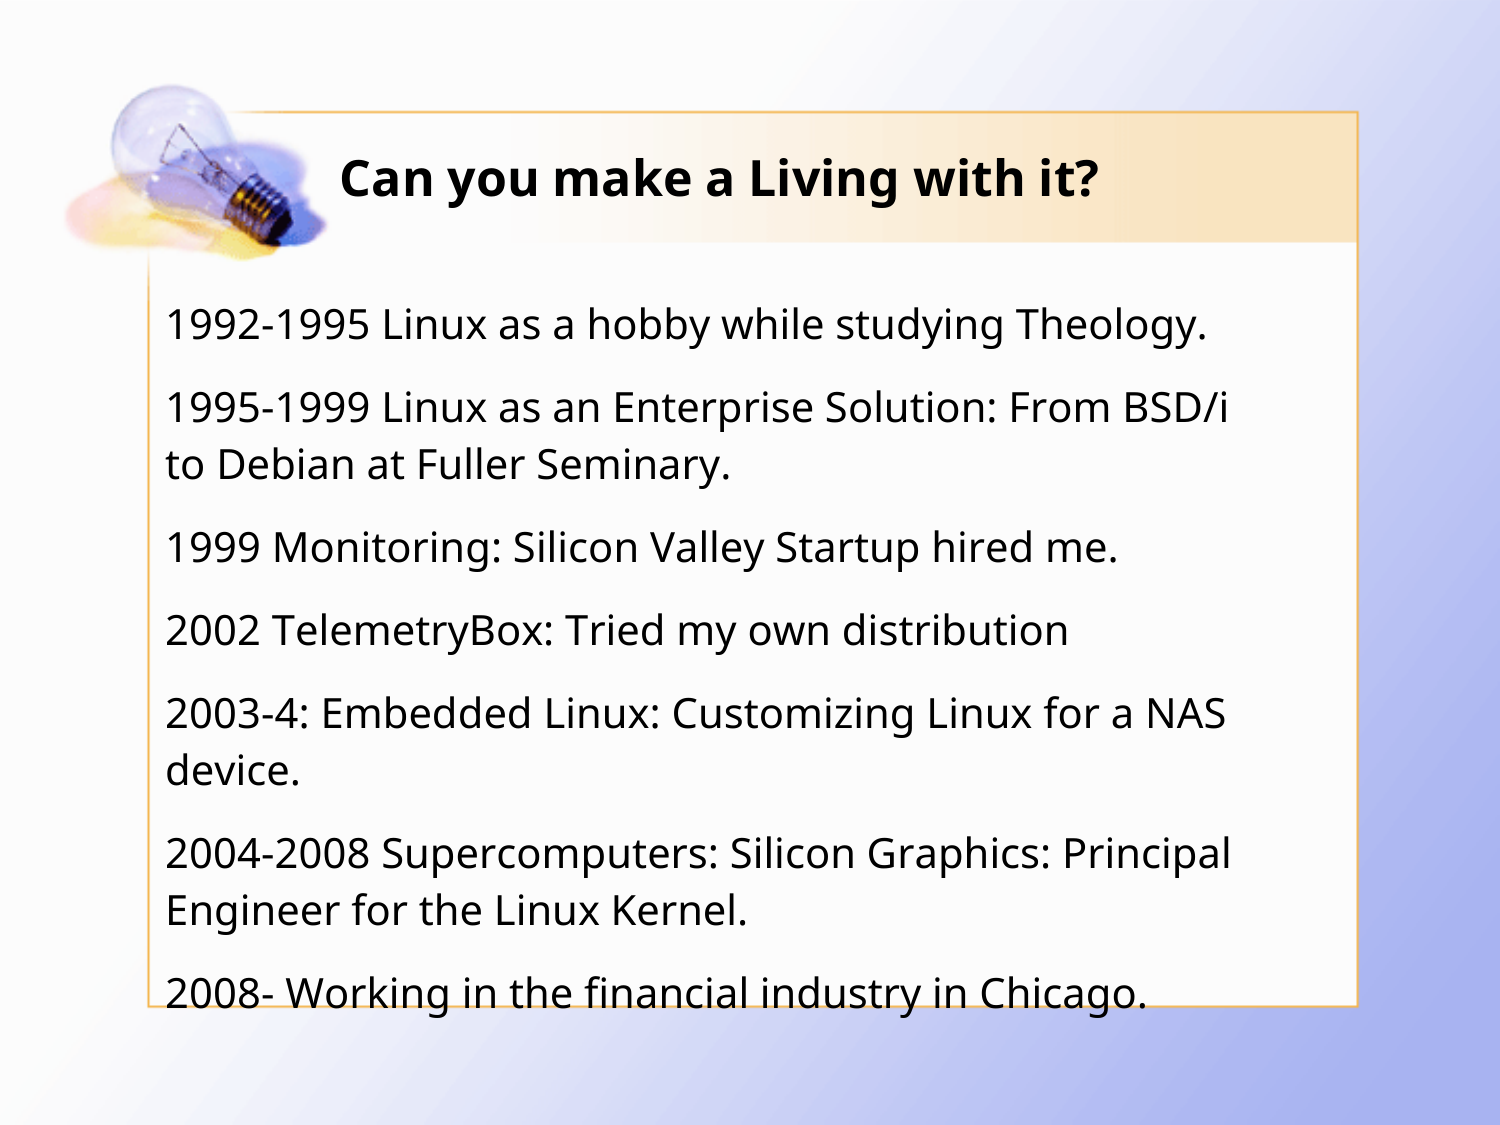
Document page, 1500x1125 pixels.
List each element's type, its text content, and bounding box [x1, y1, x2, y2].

title Can you make a Living with it? [324, 134, 1275, 222]
picture [0, 0, 1500, 1125]
list 1992-1995 Linux as a hobby while studying Theology. 1995-1999 Linux as an Enterprise Solution: From BSD/i to Debian at Fuller Seminary. 1999 Monitoring: Silicon Valley Startup hired me. 2002 TelemetryBox: Tried my own distribution 2003-4: Embedded Linux: Customizing Linux for a NAS device. 2004-2008 Supercomputers: Silicon Graphics: Principal Engineer for the Linux Kernel. 2008- Working in the financial industry in Chicago. [150, 287, 1275, 962]
